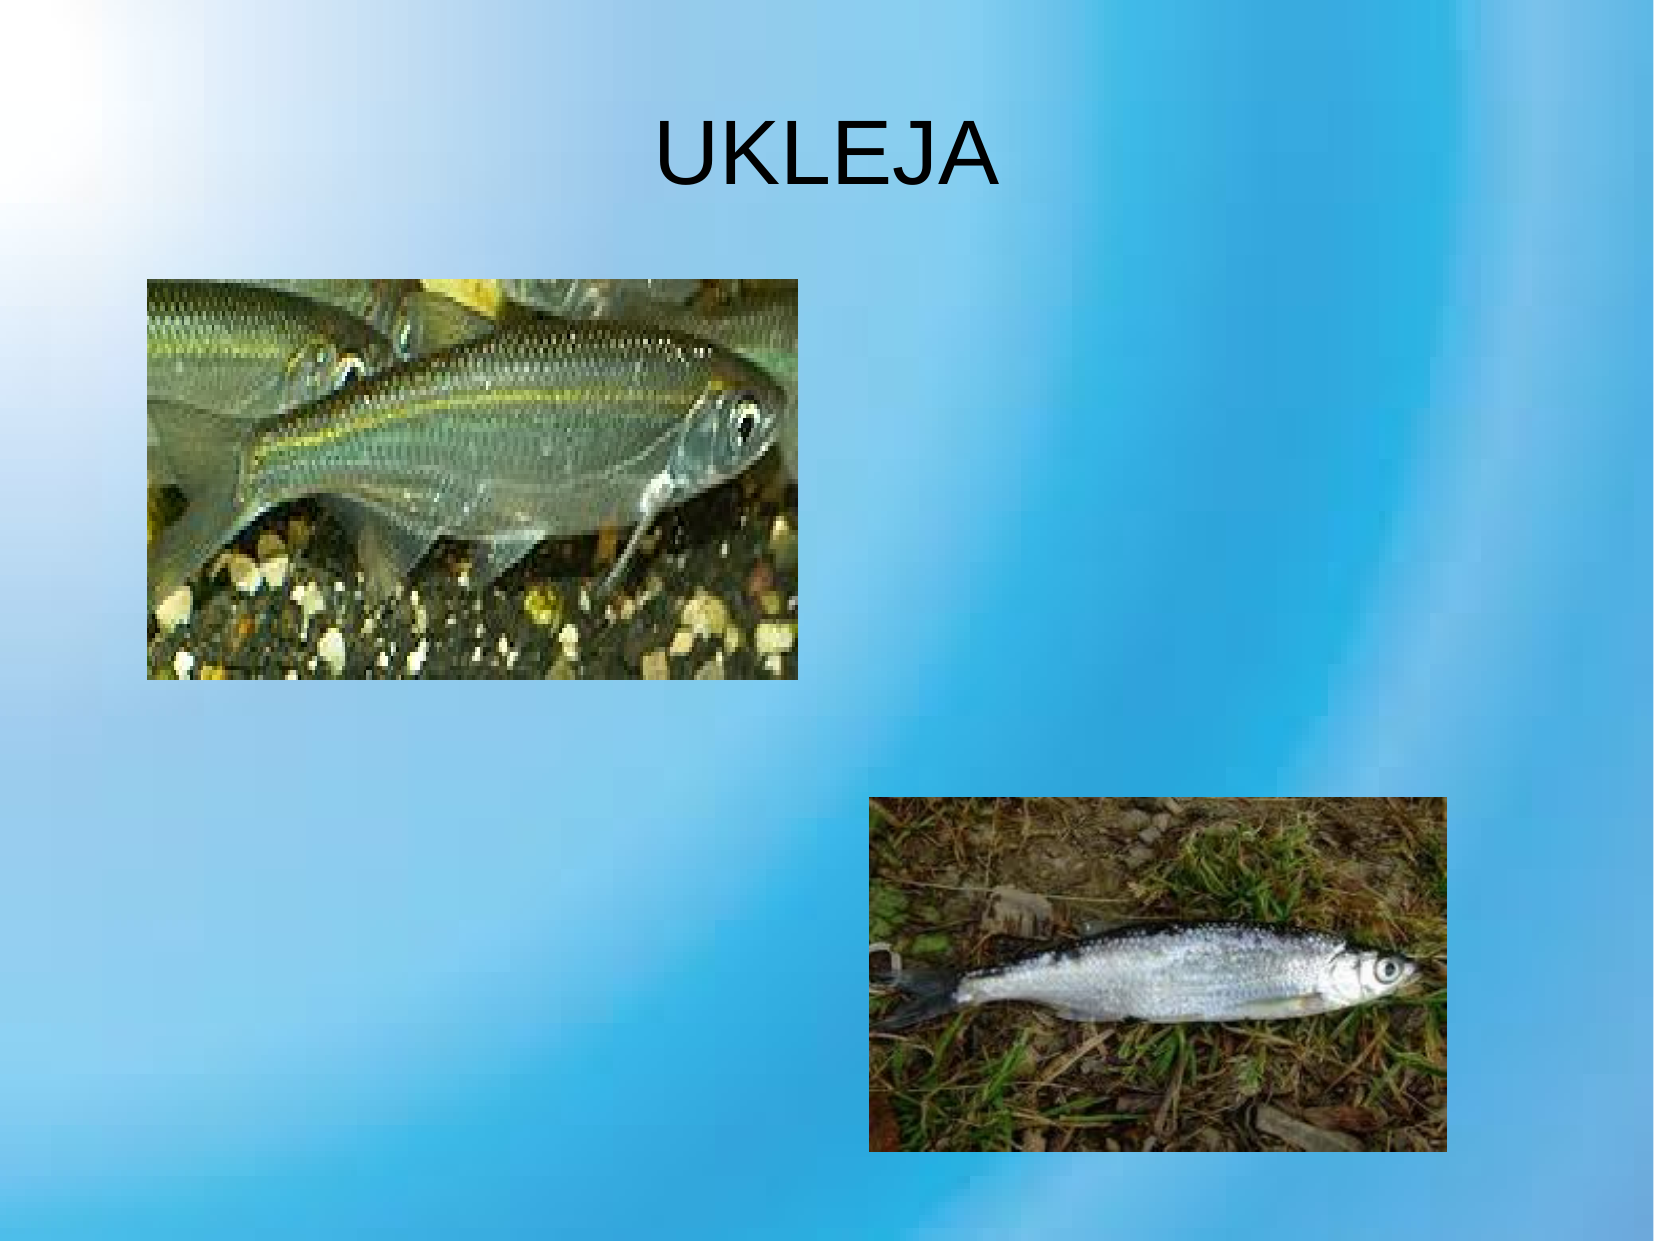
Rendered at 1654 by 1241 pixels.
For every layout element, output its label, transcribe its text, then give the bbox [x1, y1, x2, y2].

picture [0, 0, 1654, 1241]
title UKLEJA [82, 49, 1571, 257]
